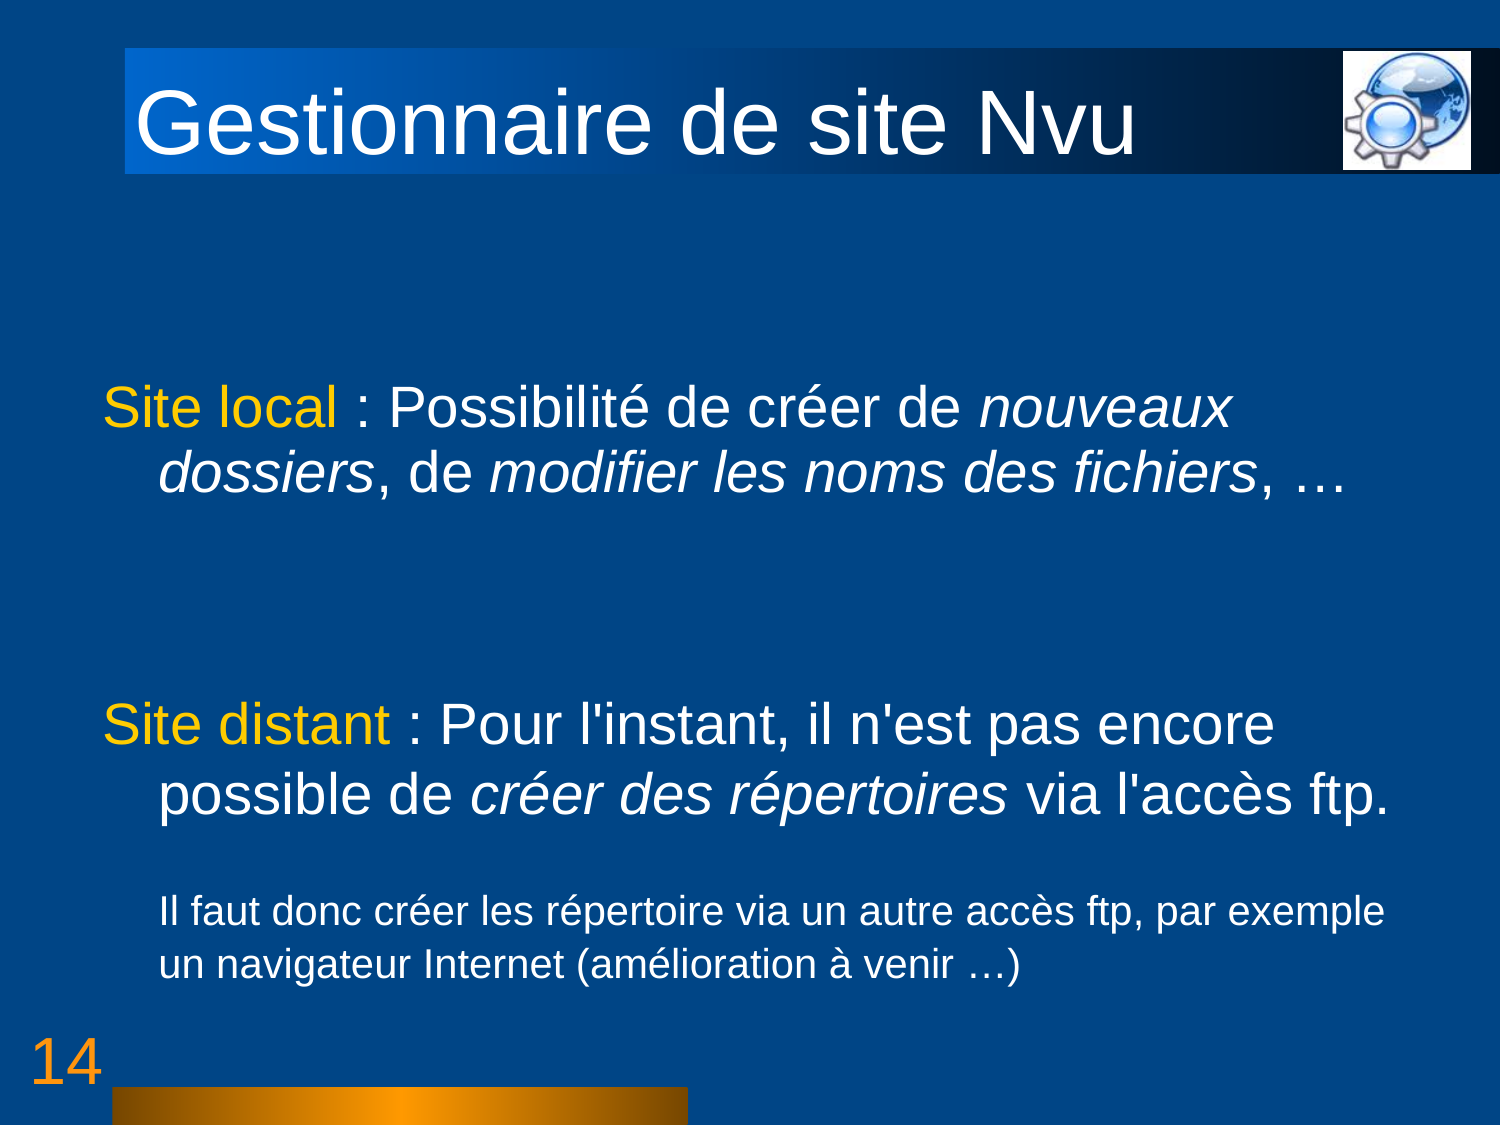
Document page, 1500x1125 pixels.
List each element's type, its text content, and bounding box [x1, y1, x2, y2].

list Site local : Possibilité de créer de nouveaux dossiers, de modifier les noms des fichiers, … Site distant : Pour l'instant, il n'est pas encore possible de créer des répertoires via l'accès ftp. Il faut donc créer les répertoire via un autre accès ftp, par exemple un navigateur Internet (amélioration à venir …) [87, 287, 1424, 1093]
title Gestionnaire de site Nvu [120, 28, 1396, 217]
picture [1396, 51, 1471, 170]
